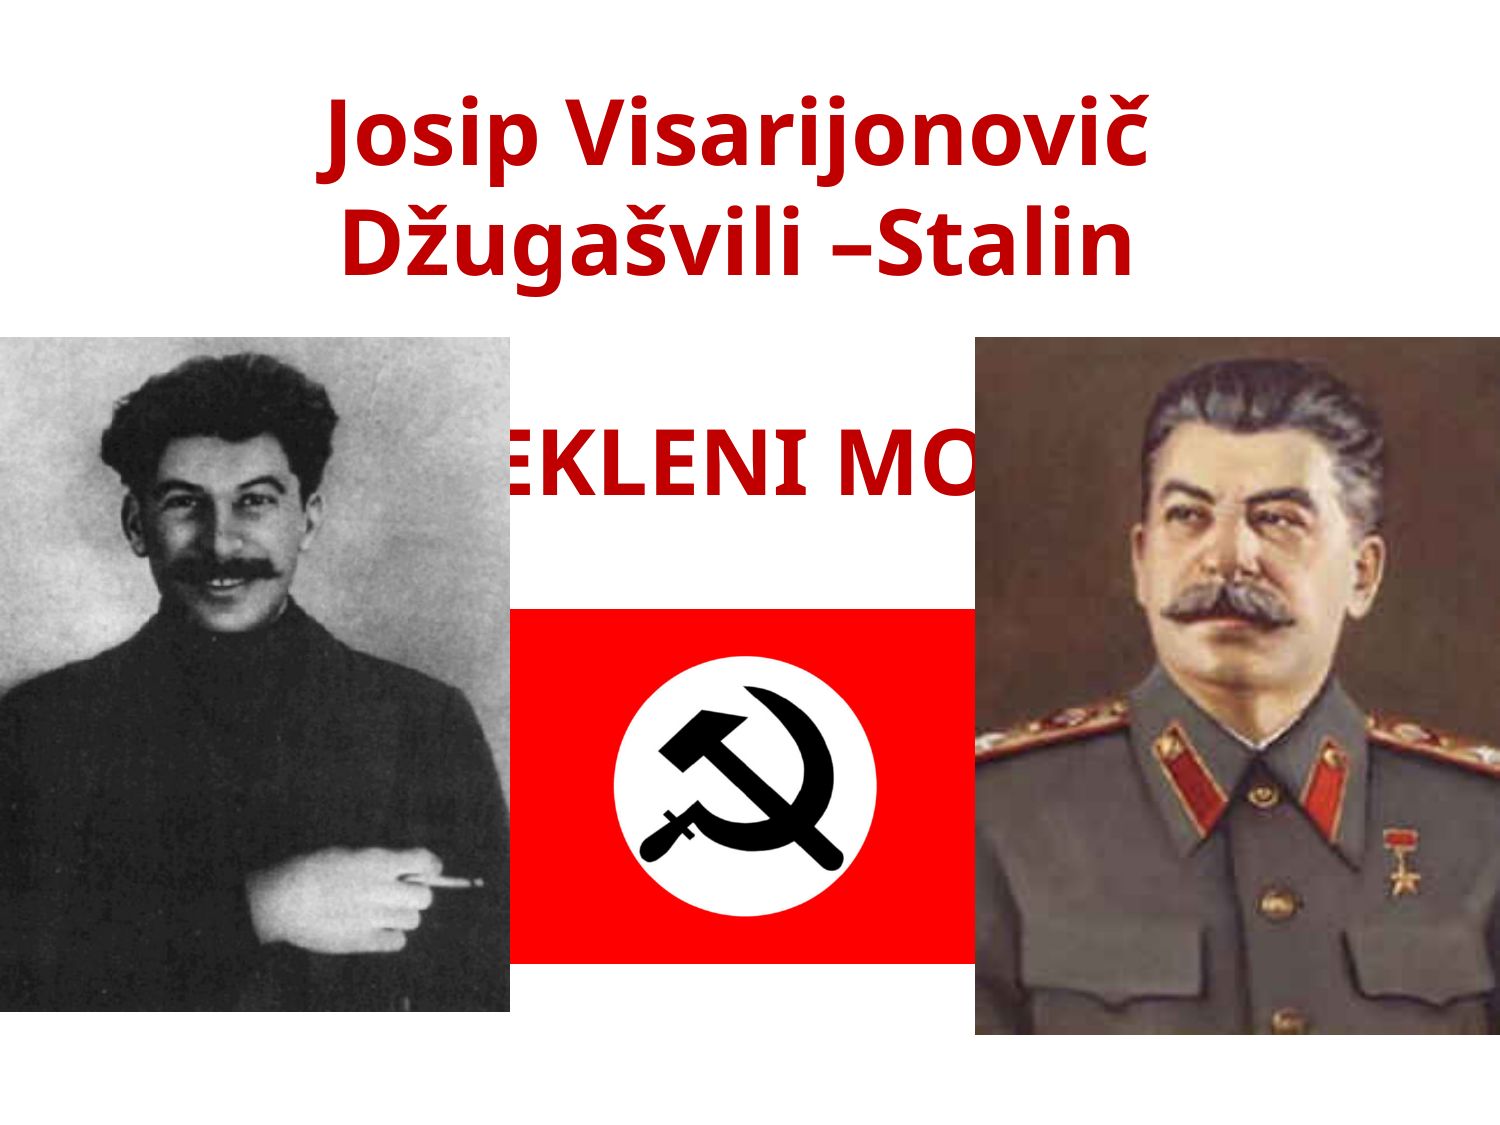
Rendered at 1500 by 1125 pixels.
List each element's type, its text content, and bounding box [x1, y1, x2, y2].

picture [0, 337, 1500, 1035]
title Josip Visarijonovič Džugašvili –Stalin JEKLENI MOŽ [100, 66, 1376, 609]
